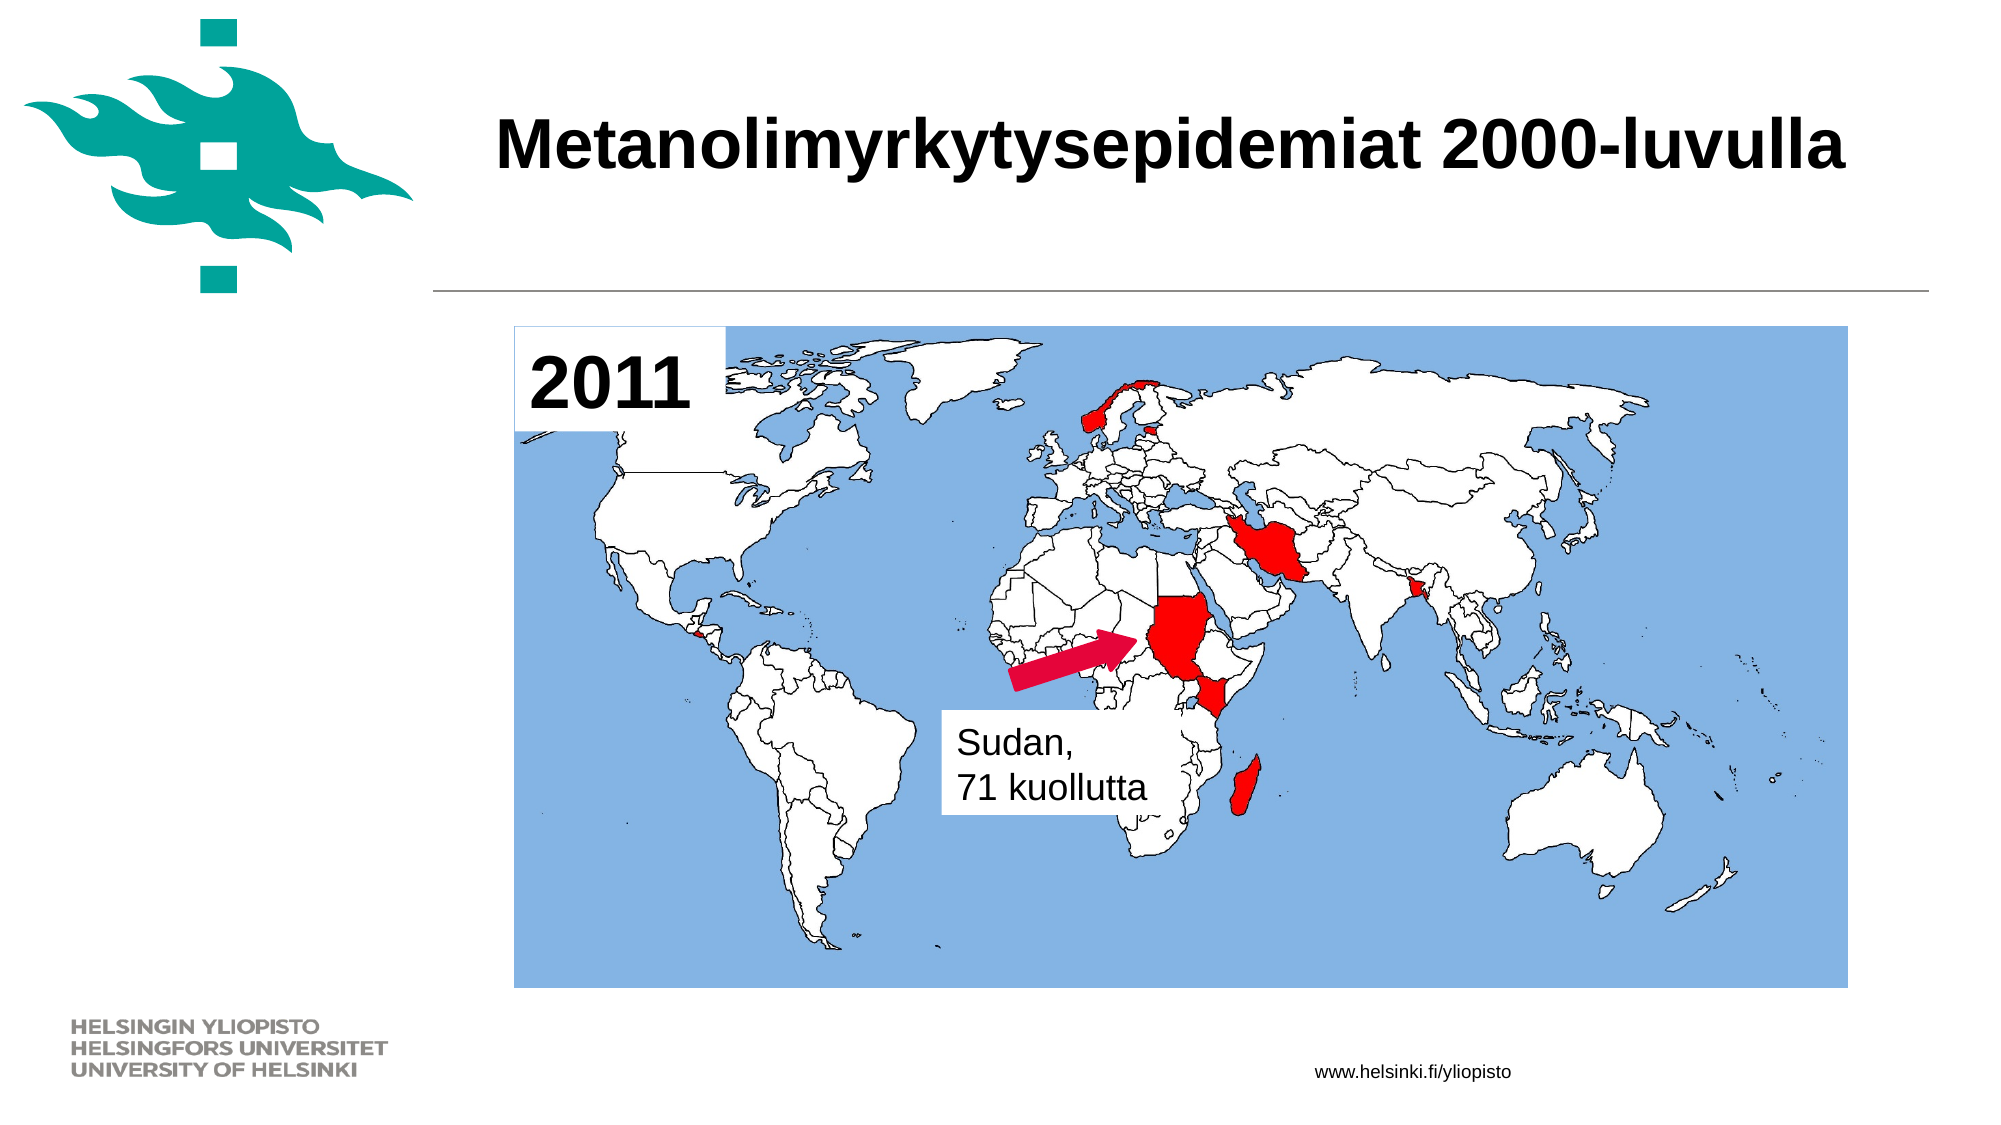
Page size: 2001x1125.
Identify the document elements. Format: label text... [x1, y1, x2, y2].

picture [514, 326, 1848, 988]
title Metanolimyrkytysepidemiat 2000-luvulla [432, 90, 1930, 279]
text_box [1009, 631, 1136, 690]
picture [70, 1017, 389, 1079]
text_box Sudan, 71 kuollutta [941, 710, 1181, 815]
text_box 2011 [514, 326, 726, 432]
